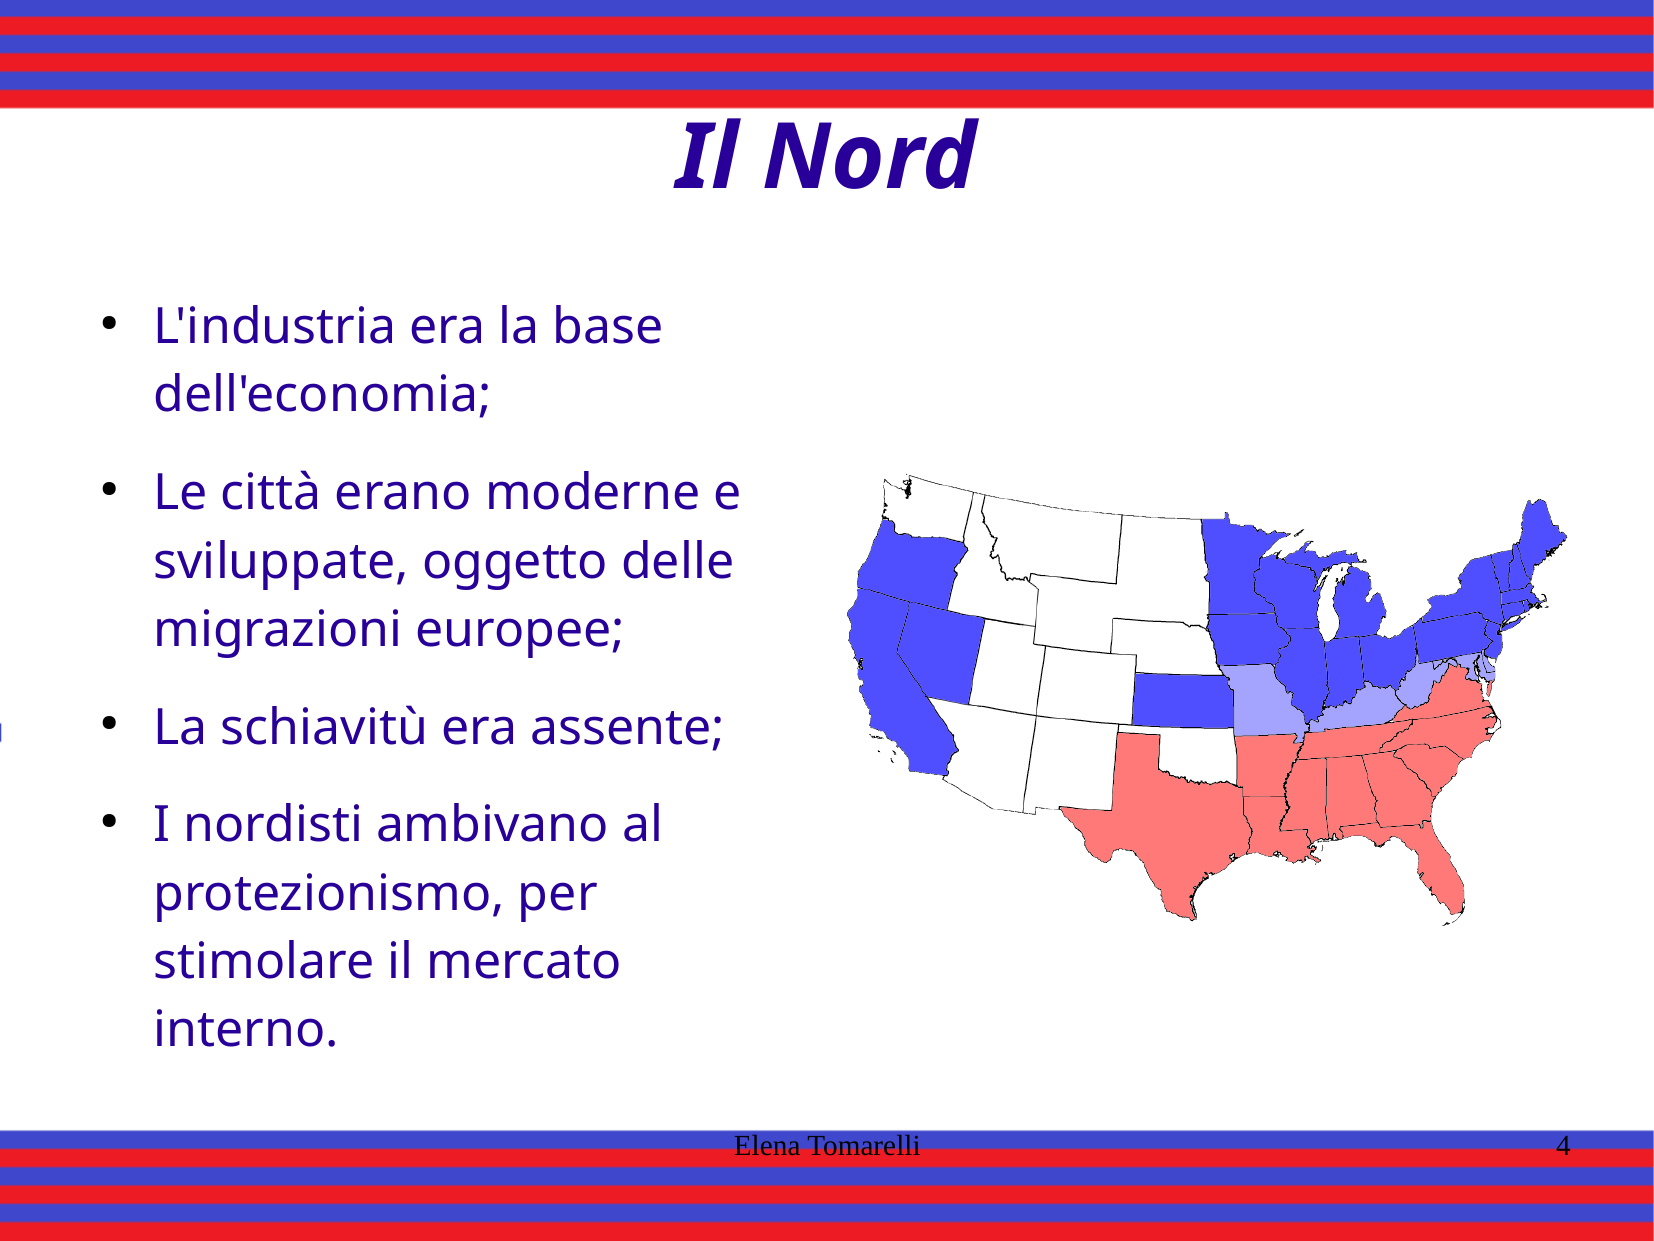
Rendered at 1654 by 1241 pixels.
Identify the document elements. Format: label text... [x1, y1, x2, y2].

title Il Nord [82, 56, 1571, 250]
picture [0, 0, 1654, 1241]
list L'industria era la base dell'economia; Le città erano moderne e sviluppate, oggetto delle migrazioni europee; La schiavitù era assente; I nordisti ambivano al protezionismo, per stimolare il mercato interno. [82, 290, 809, 1094]
